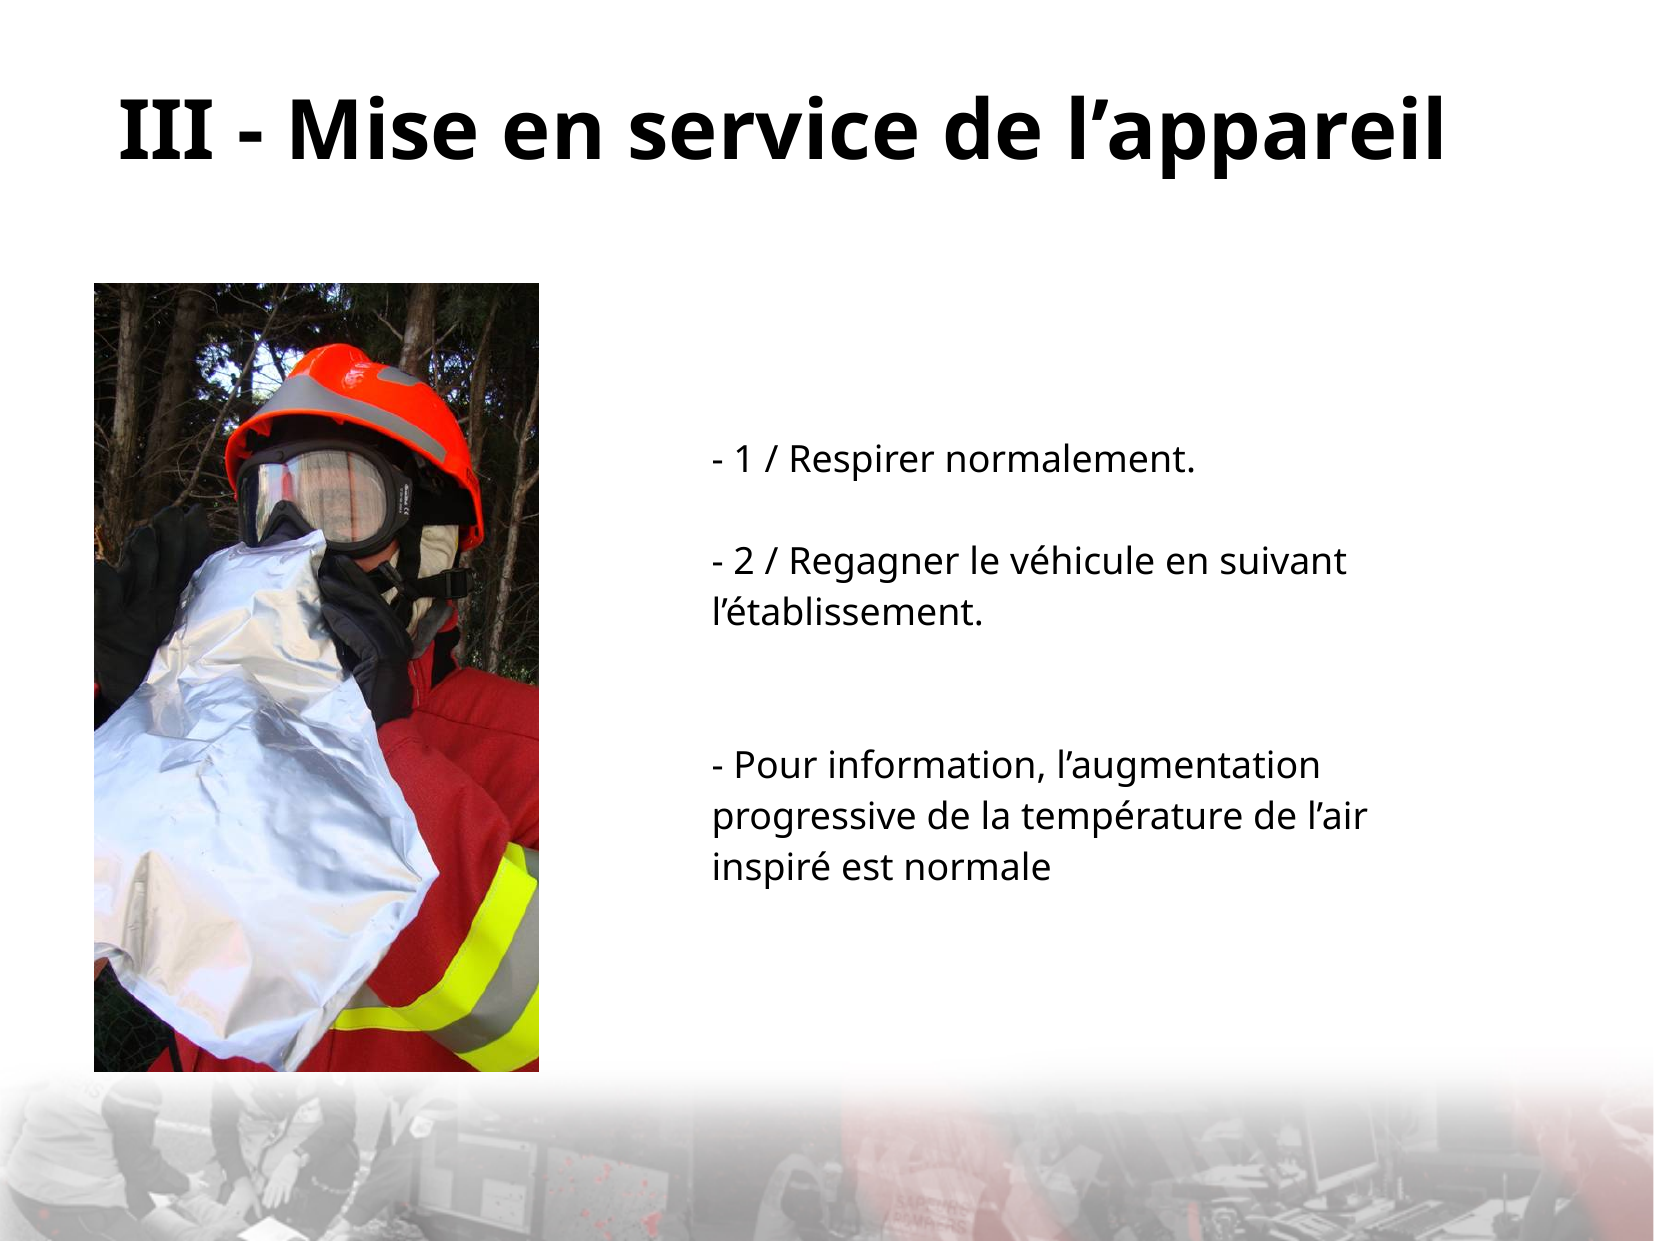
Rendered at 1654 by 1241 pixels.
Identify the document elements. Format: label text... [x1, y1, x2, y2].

text_box - 1 / Respirer normalement. - 2 / Regagner le véhicule en suivant l’établissement. - Pour information, l’augmentation progressive de la température de l’air inspiré est normale [696, 425, 1418, 886]
title III - Mise en service de l’appareil [118, 52, 1524, 213]
picture [0, 2, 1654, 1241]
